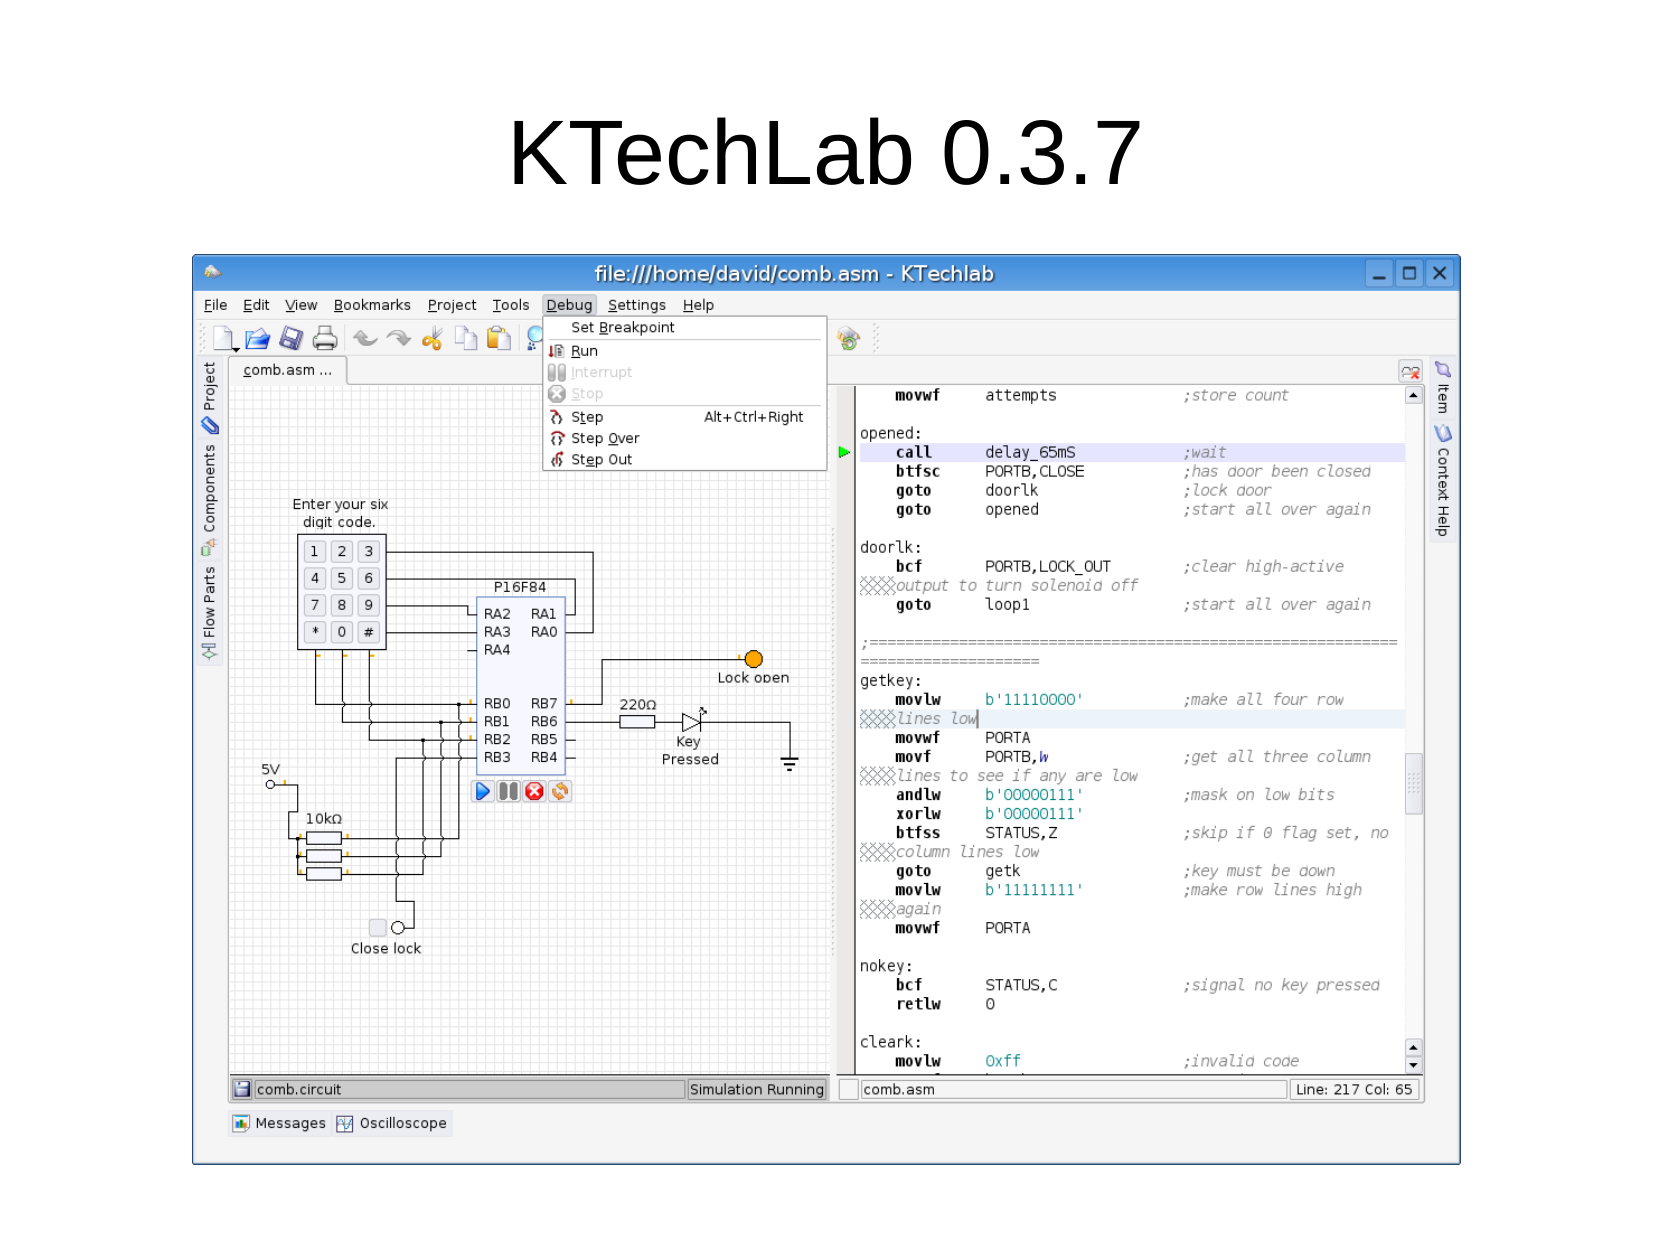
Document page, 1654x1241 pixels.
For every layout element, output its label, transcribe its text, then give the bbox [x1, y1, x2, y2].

picture [192, 254, 1461, 1165]
title KTechLab 0.3.7 [82, 49, 1571, 257]
